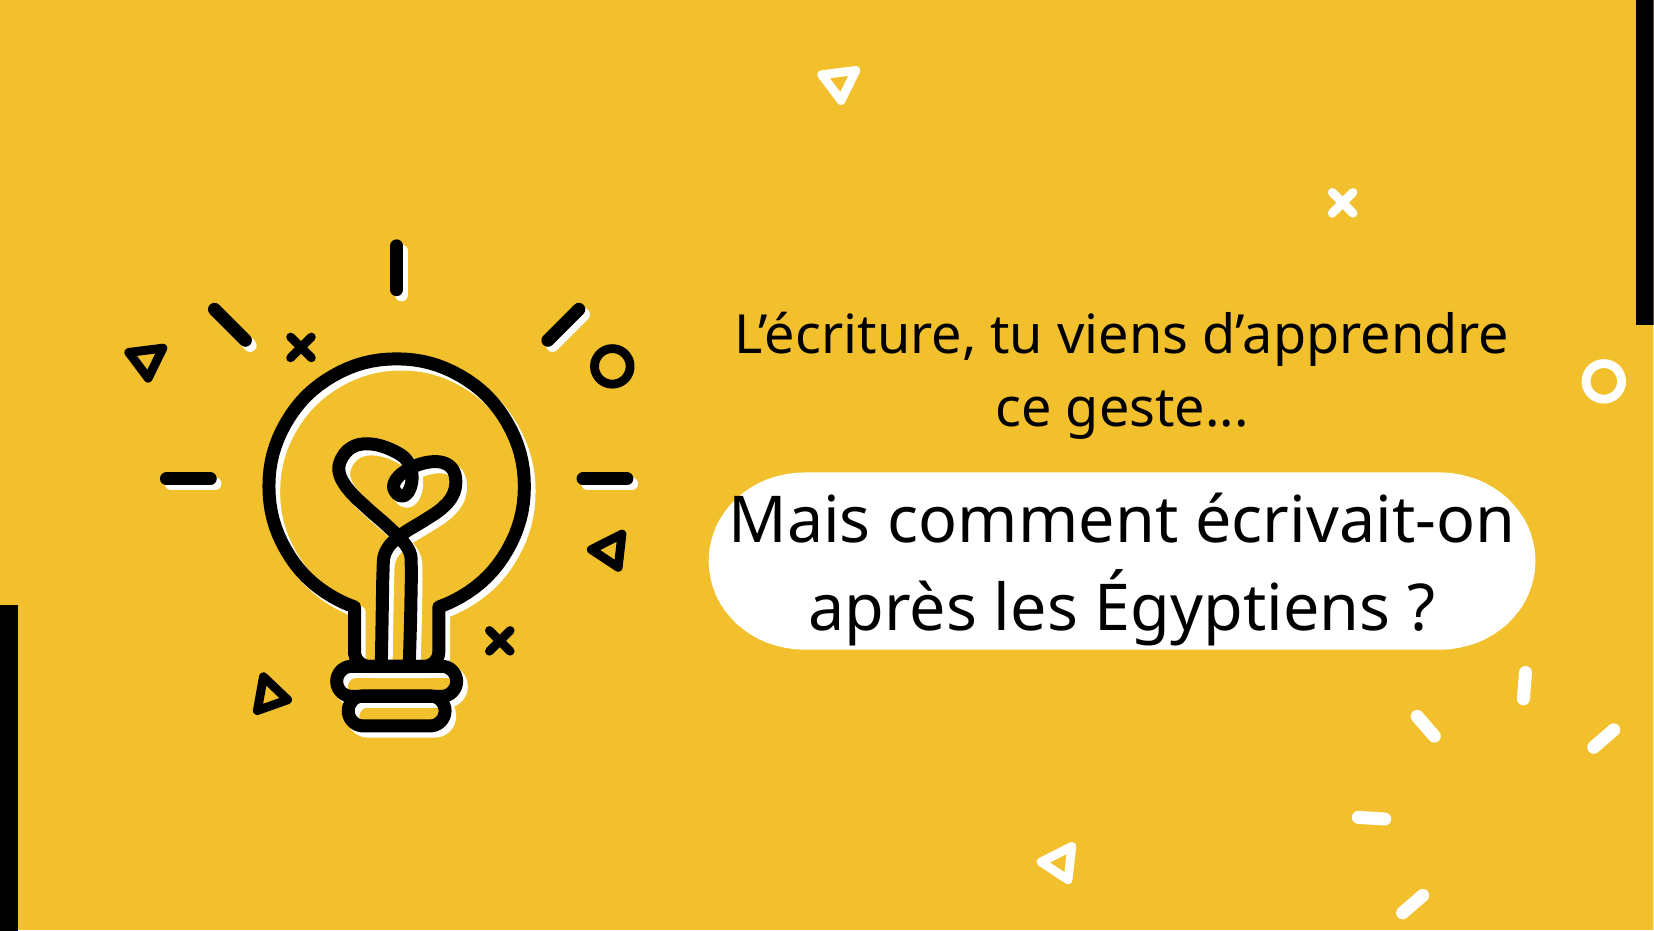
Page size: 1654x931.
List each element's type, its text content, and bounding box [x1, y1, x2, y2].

subtitle Mais comment écrivait-on après les Égyptiens ? [708, 472, 1536, 650]
title L’écriture, tu viens d’apprendre ce geste... [708, 295, 1536, 443]
